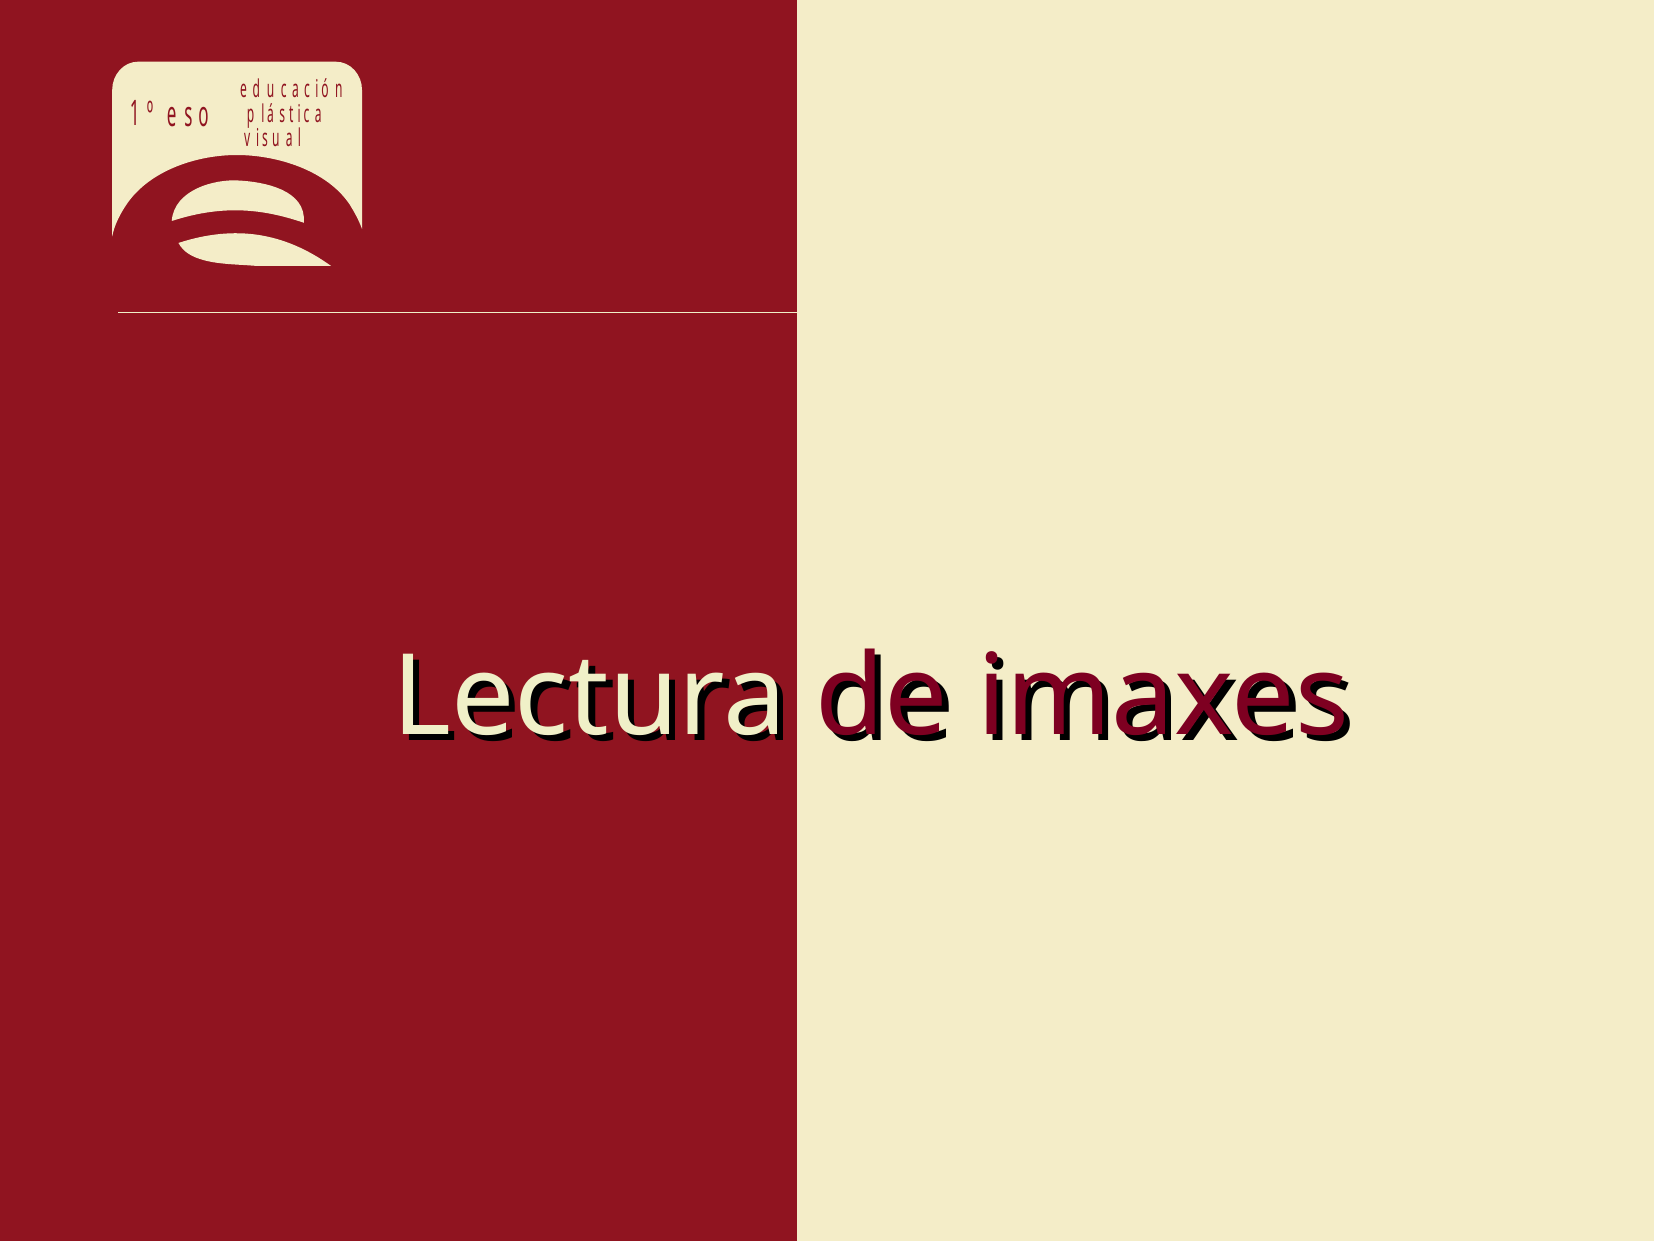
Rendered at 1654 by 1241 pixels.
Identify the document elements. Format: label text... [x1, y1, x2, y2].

picture [0, 0, 1654, 1241]
subtitle Lectura de imaxes [53, 288, 1542, 1093]
